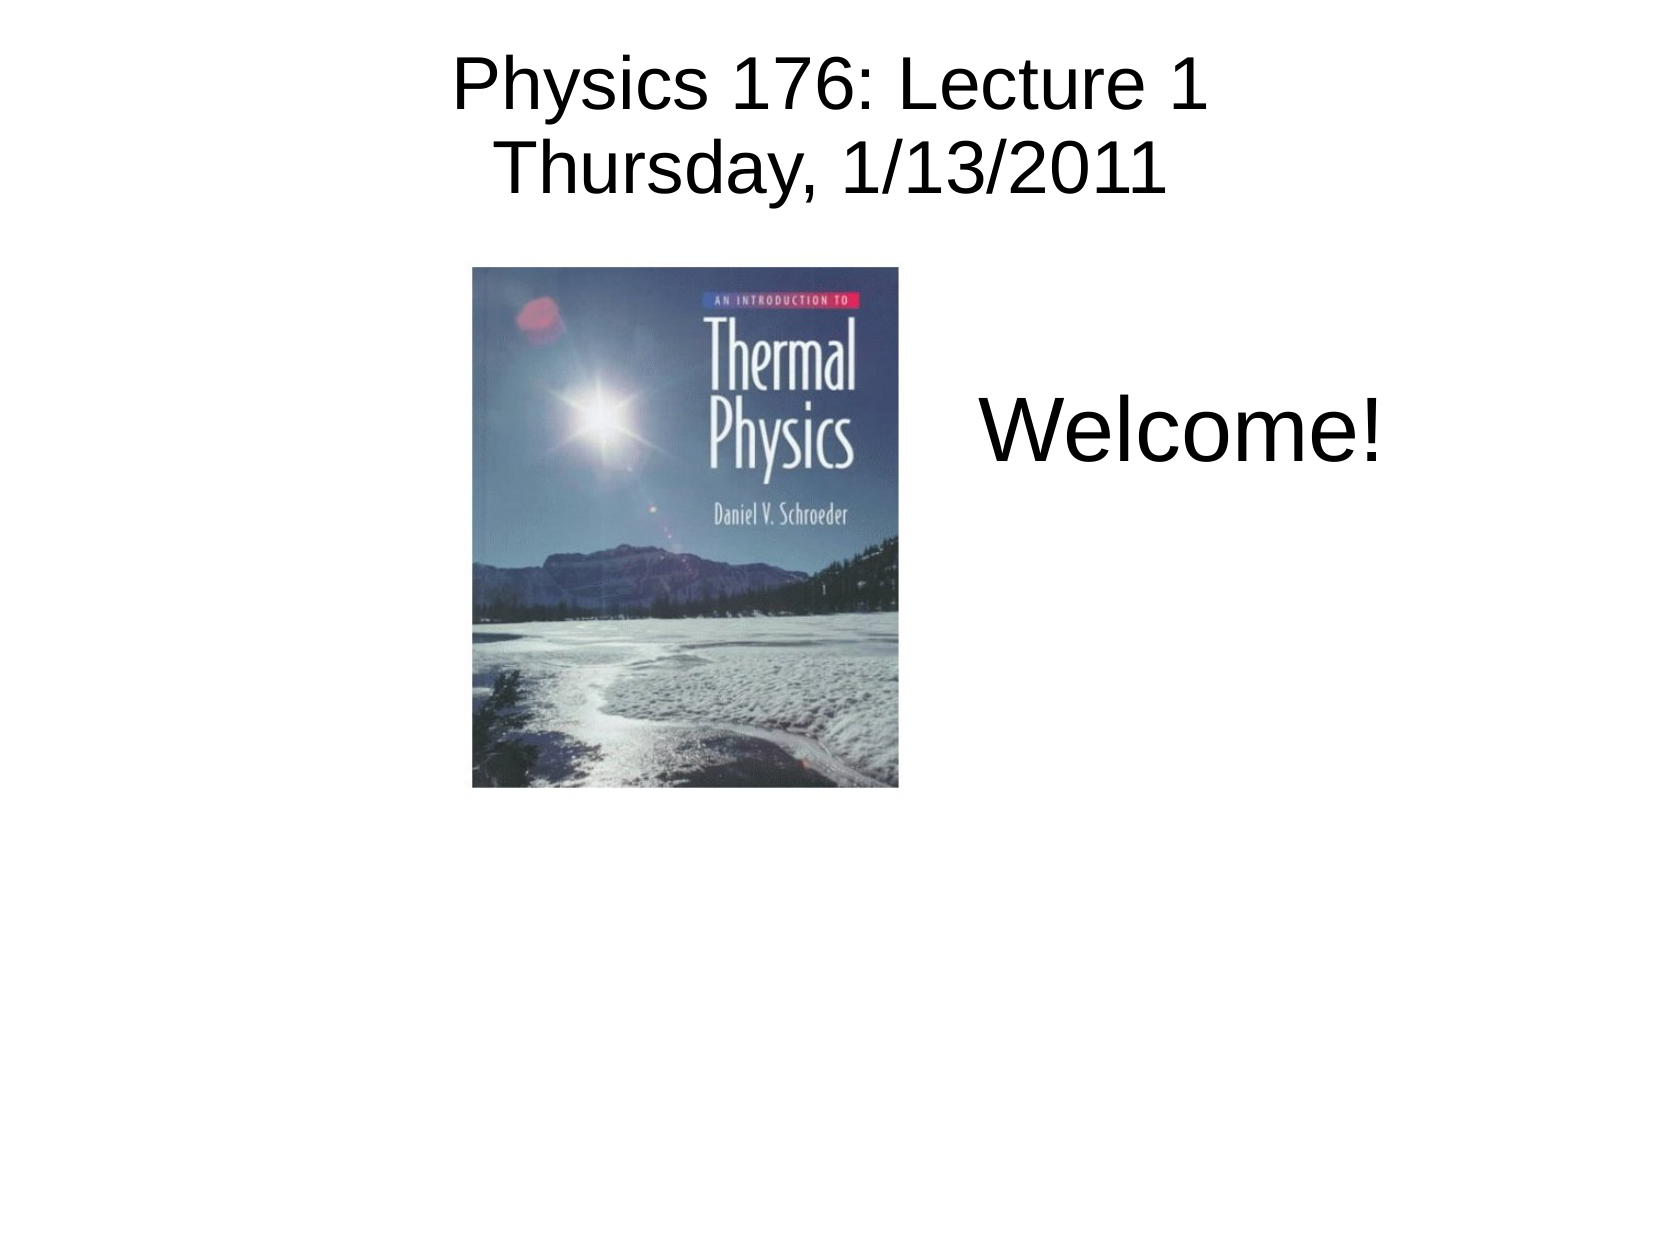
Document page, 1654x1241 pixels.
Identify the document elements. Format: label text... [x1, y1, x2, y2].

picture [412, 254, 960, 802]
title Physics 176: Lecture 1 Thursday, 1/13/2011 [86, 29, 1576, 222]
text_box Welcome! [963, 371, 1400, 489]
